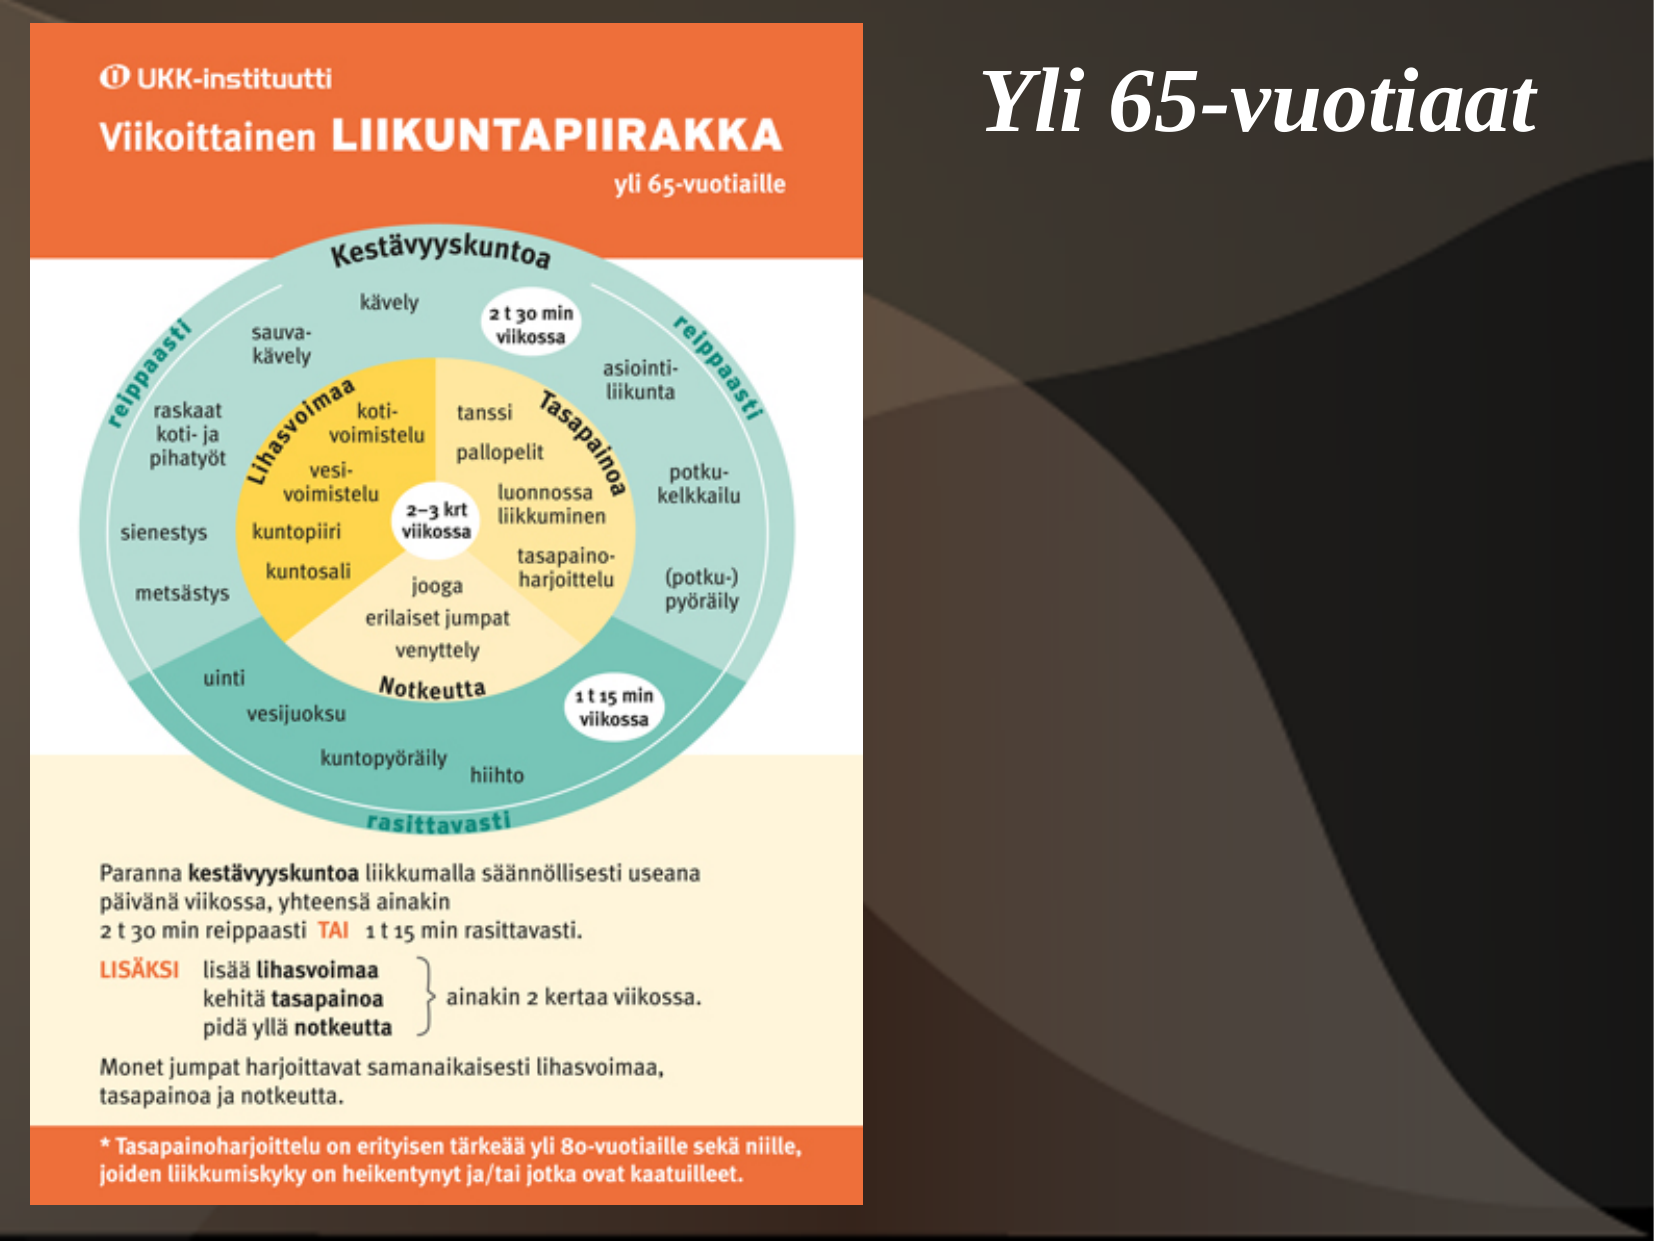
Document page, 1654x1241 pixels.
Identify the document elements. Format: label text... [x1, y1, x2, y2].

picture [0, 0, 1654, 1241]
title Yli 65-vuotiaat [885, 23, 1630, 1193]
